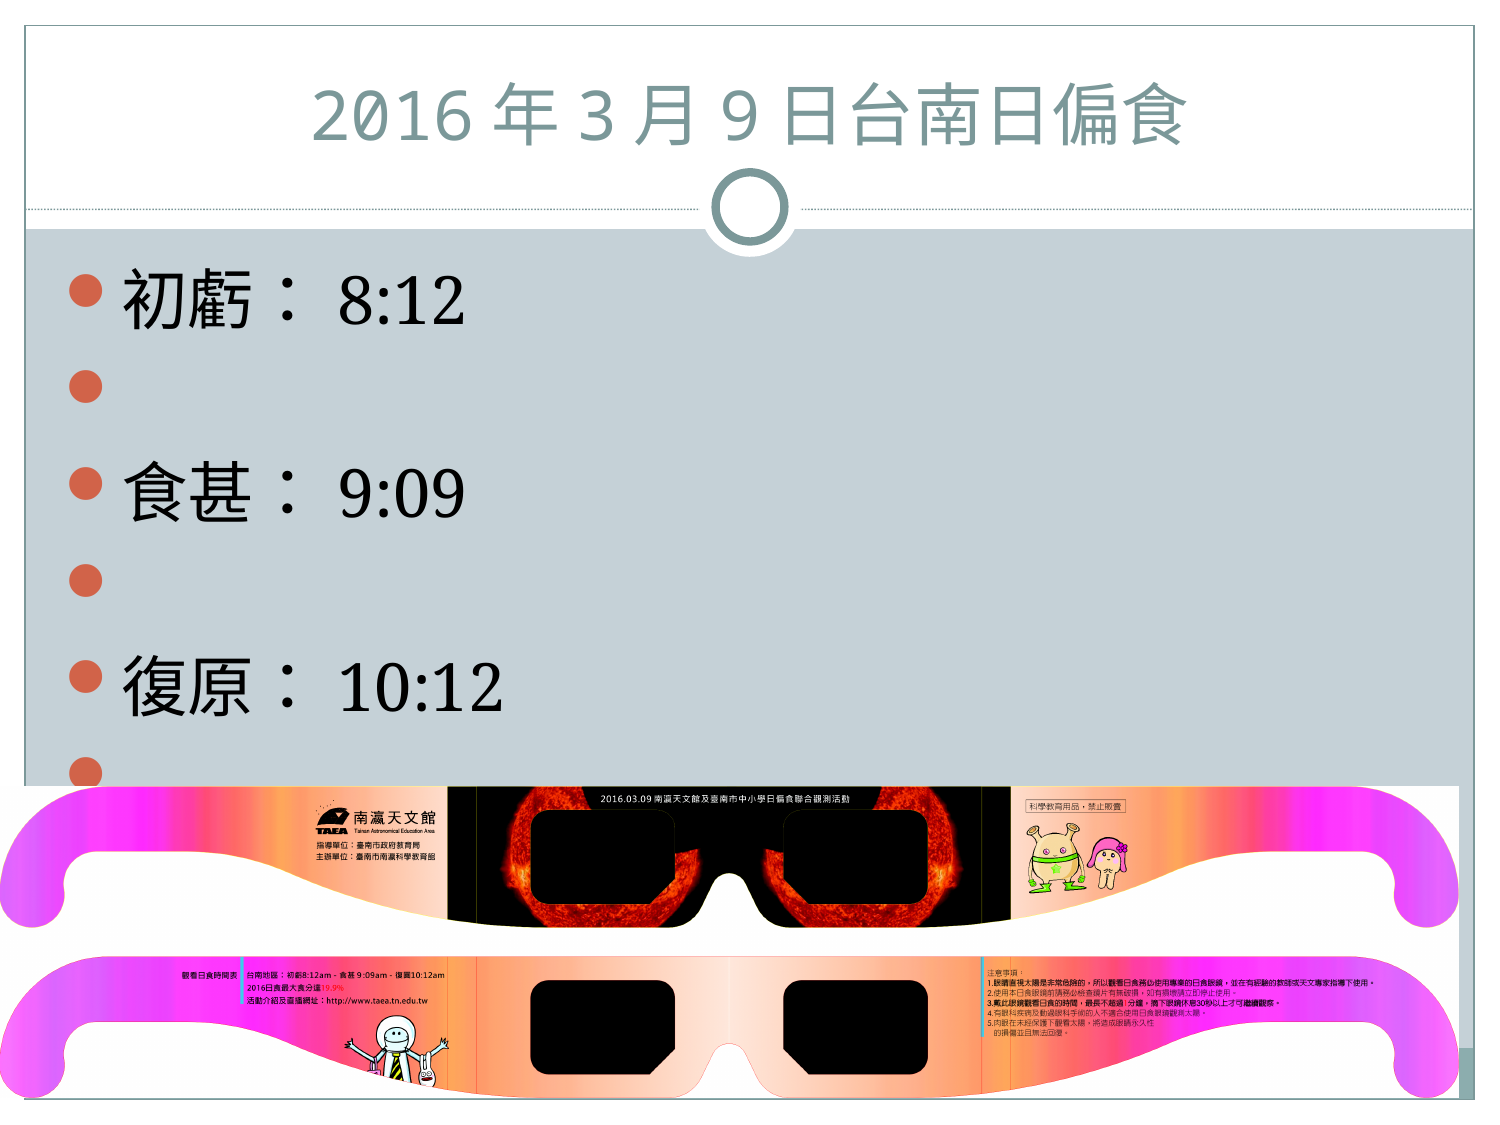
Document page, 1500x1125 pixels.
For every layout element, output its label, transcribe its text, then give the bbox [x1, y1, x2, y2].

picture [0, 786, 1459, 1098]
title 2016年3月9日台南日偏食 [49, 37, 1450, 162]
list 初虧：8:12 食甚：9:09 復原：10:12 [49, 249, 1450, 786]
